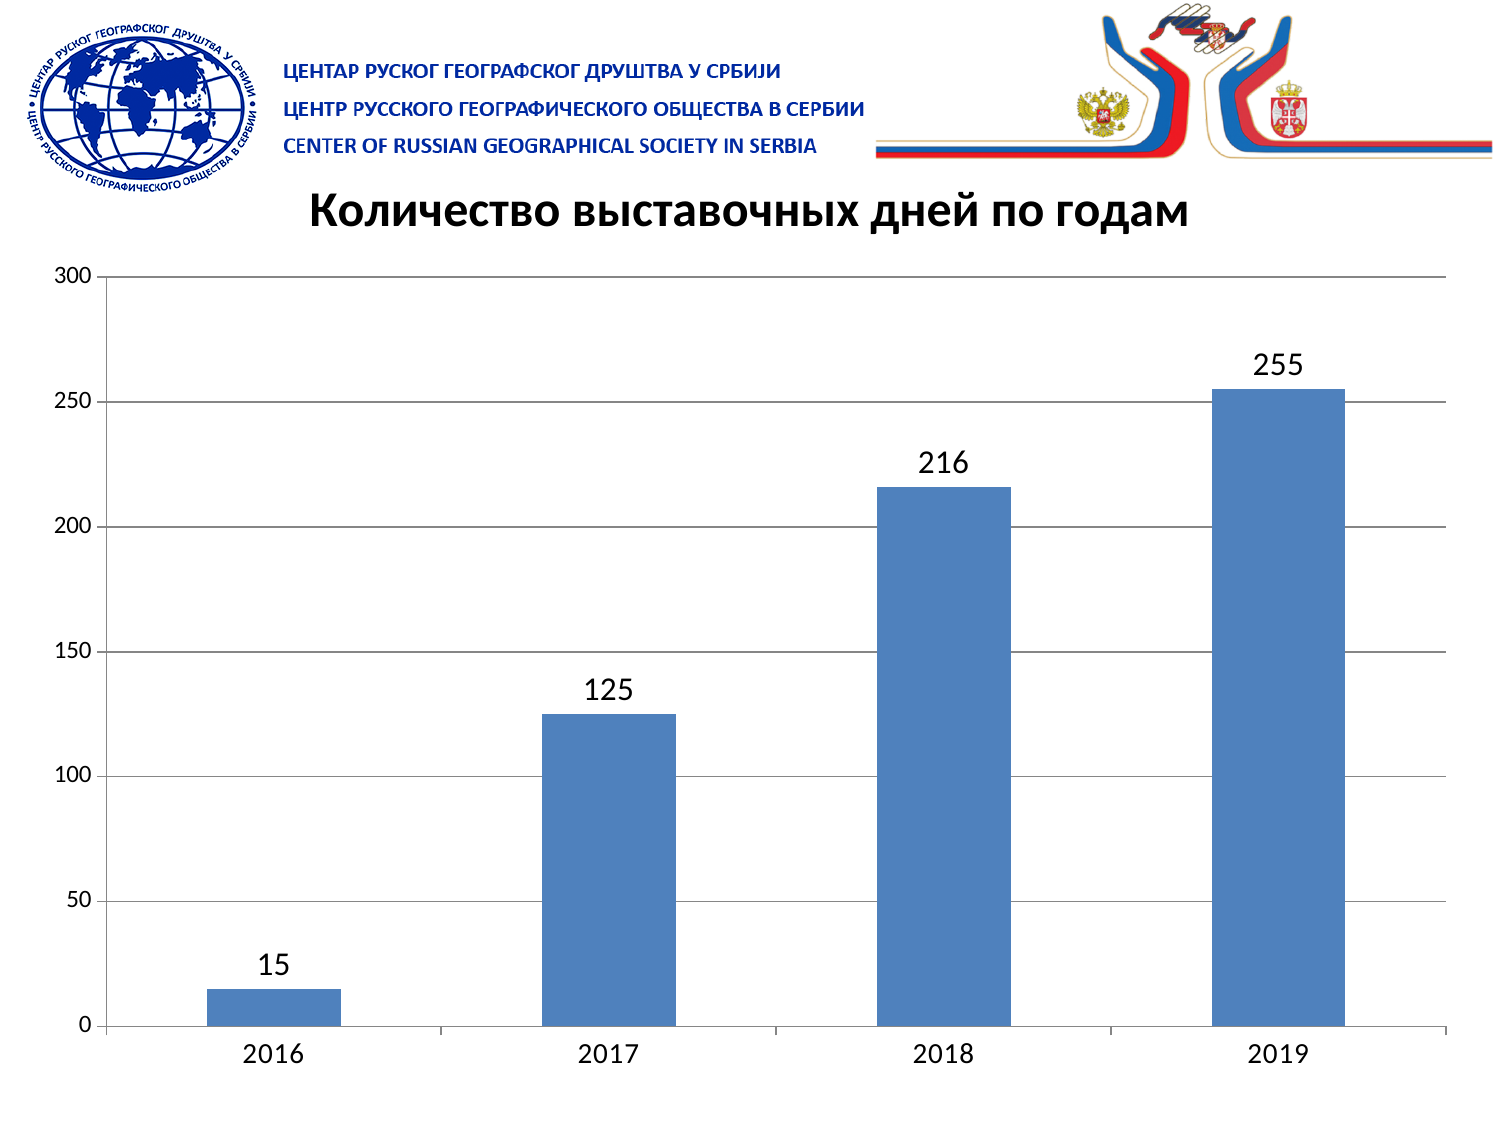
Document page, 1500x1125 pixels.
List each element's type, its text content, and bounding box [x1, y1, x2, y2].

text_box Количество выставочных дней по годам [294, 175, 1206, 244]
picture [12, 0, 1500, 202]
chart [24, 247, 1475, 1088]
